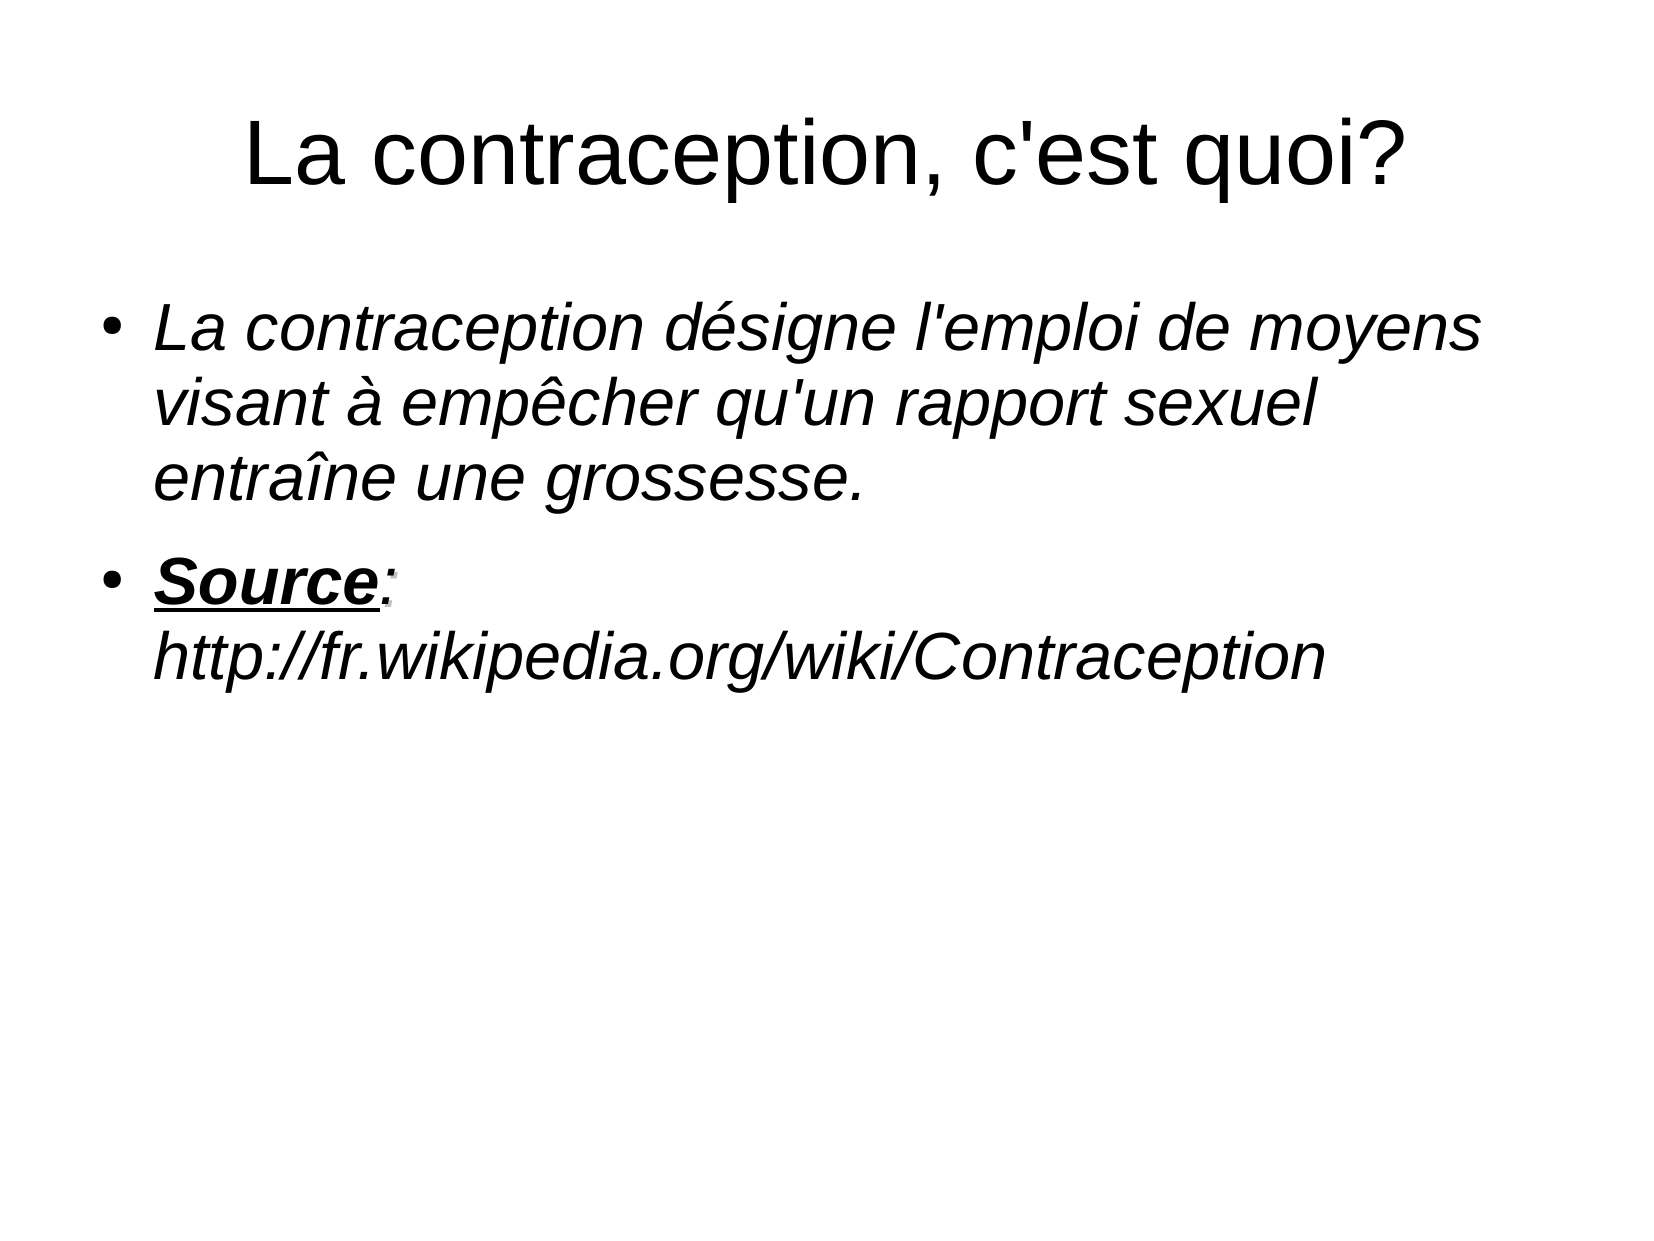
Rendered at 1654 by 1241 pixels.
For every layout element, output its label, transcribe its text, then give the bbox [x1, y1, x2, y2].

title La contraception, c'est quoi? [82, 49, 1571, 257]
list La contraception désigne l'emploi de moyens visant à empêcher qu'un rapport sexuel entraîne une grossesse. Source: http://fr.wikipedia.org/wiki/Contraception [82, 290, 1571, 1010]
